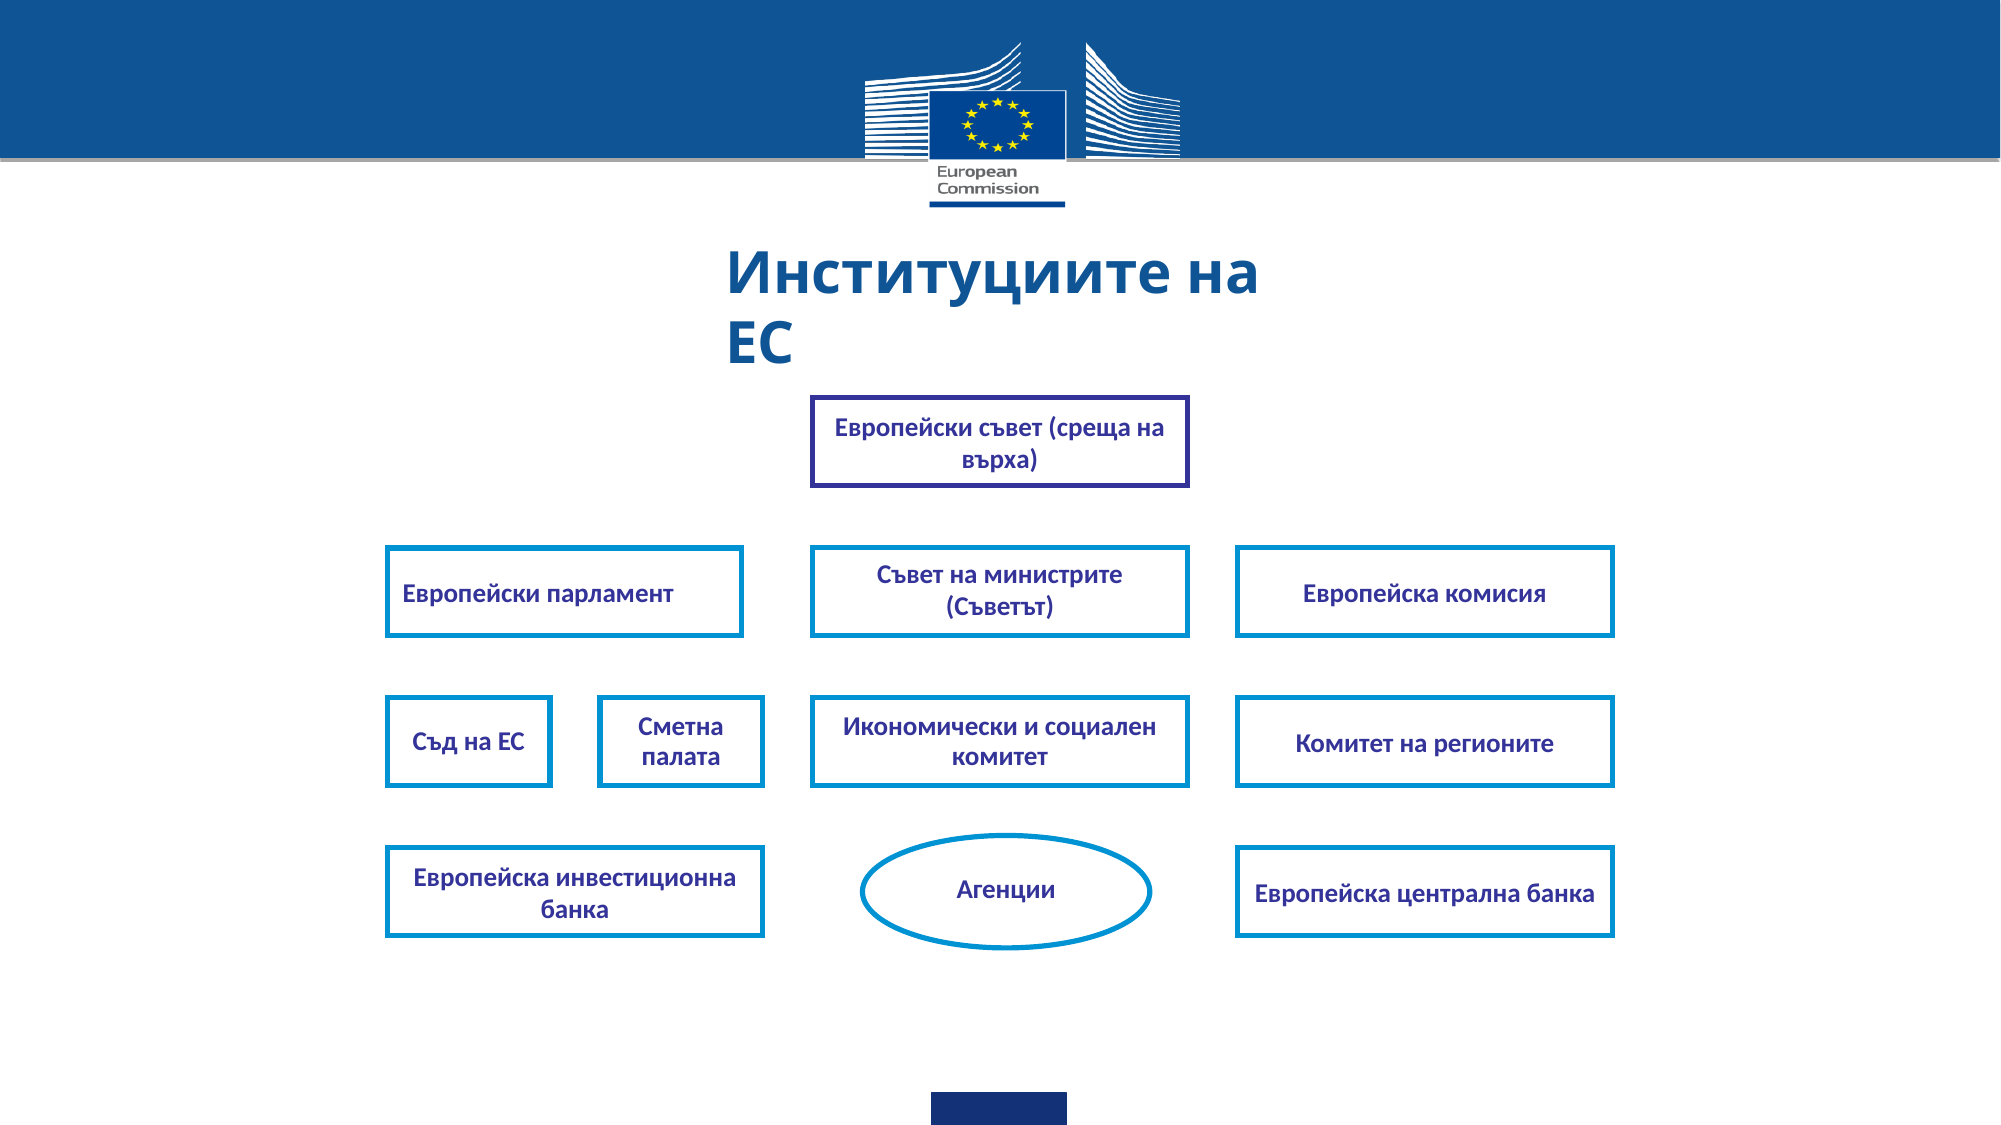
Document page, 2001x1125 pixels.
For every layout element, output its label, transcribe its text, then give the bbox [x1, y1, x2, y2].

text_box Икономически и социален комитет [812, 698, 1187, 785]
text_box Европейска инвестиционна банка [387, 848, 762, 935]
text_box Сметна палата [600, 698, 762, 785]
text_box Комитет на регионите [1237, 698, 1612, 785]
text_box Съд на ЕС [387, 698, 550, 785]
text_box Агенции [838, 856, 1175, 919]
text_box Европейска комисия [1237, 548, 1612, 635]
text_box Европейска централна банка [1237, 848, 1612, 935]
text_box Институциите на ЕС [711, 228, 1289, 310]
text_box Европейски парламент [387, 547, 742, 636]
text_box Съвет на министрите (Съветът) [812, 548, 1187, 635]
text_box Европейски съвет (среща на върха) [812, 398, 1187, 485]
